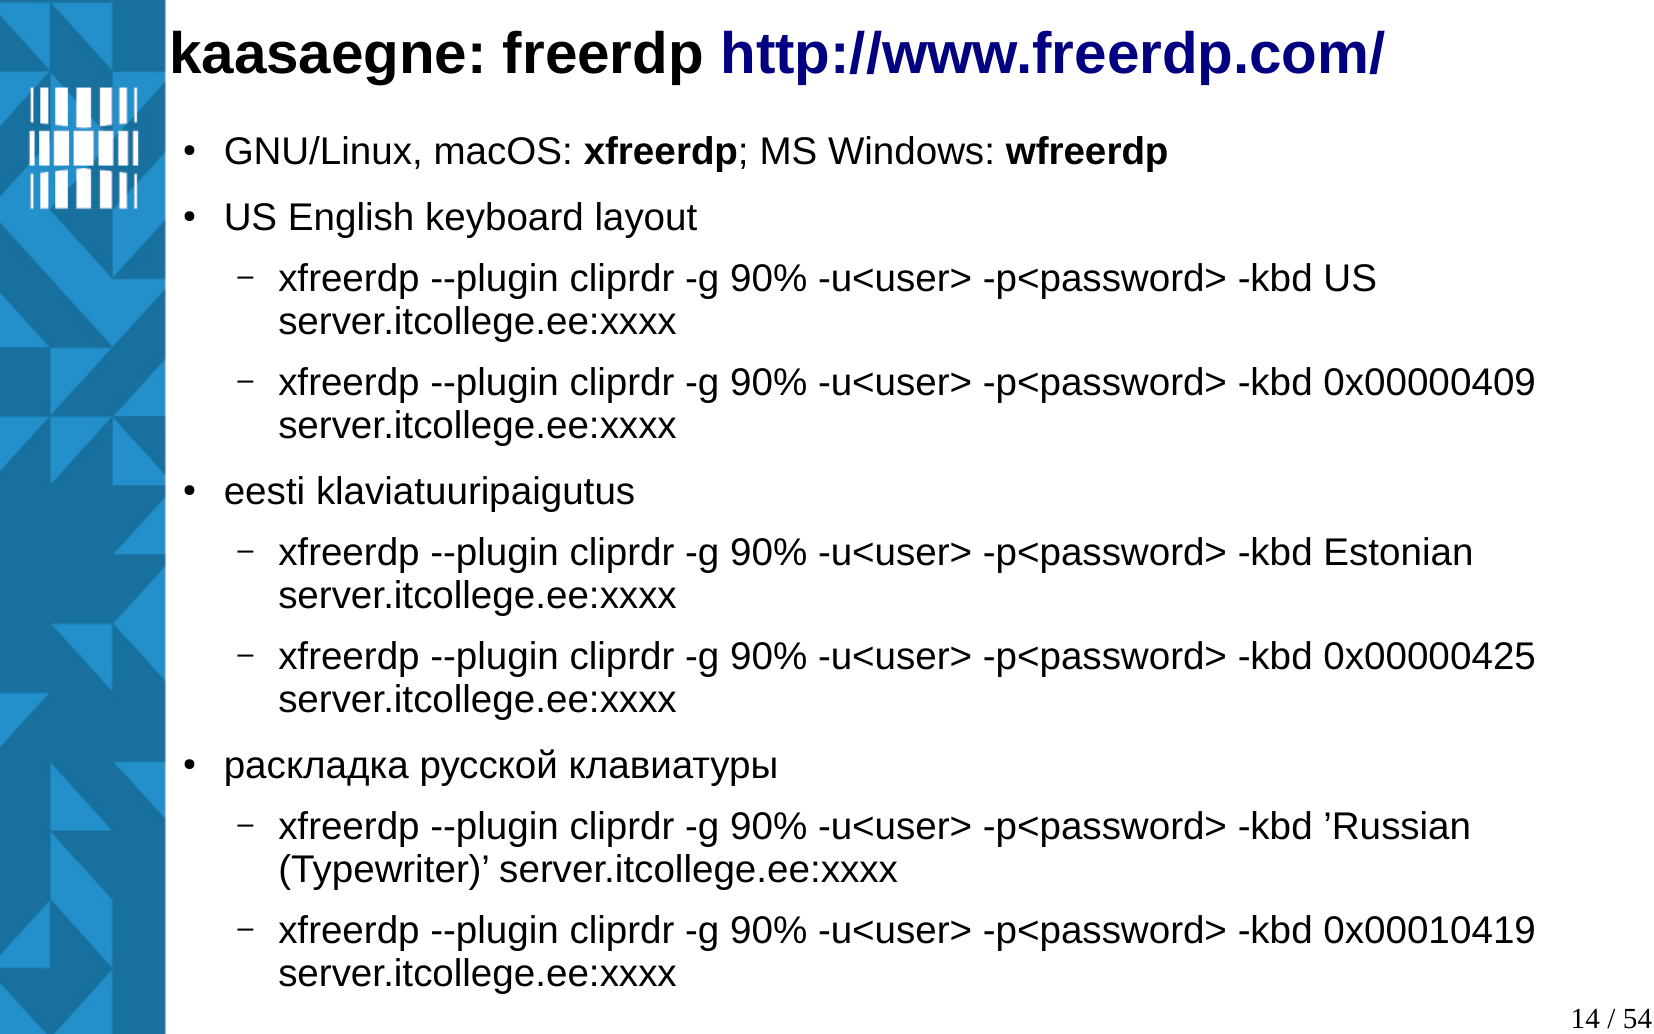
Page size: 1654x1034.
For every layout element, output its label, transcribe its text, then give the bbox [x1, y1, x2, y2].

title kaasaegne: freerdp http://www.freerdp.com/ [169, 11, 1571, 95]
list GNU/Linux, macOS: xfreerdp; MS Windows: wfreerdp US English keyboard layout xfreerdp --plugin cliprdr -g 90% -u<user> -p<password> -kbd US server.itcollege.ee:xxxx xfreerdp --plugin cliprdr -g 90% -u<user> -p<password> -kbd 0x00000409 server.itcollege.ee:xxxx eesti klaviatuuripaigutus xfreerdp --plugin cliprdr -g 90% -u<user> -p<password> -kbd Estonian server.itcollege.ee:xxxx xfreerdp --plugin cliprdr -g 90% -u<user> -p<password> -kbd 0x00000425 server.itcollege.ee:xxxx раскладка русской клавиатуры xfreerdp --plugin cliprdr -g 90% -u<user> -p<password> -kbd ’Russian (Typewriter)’ server.itcollege.ee:xxxx xfreerdp --plugin cliprdr -g 90% -u<user> -p<password> -kbd 0x00010419 server.itcollege.ee:xxxx [169, 129, 1630, 997]
